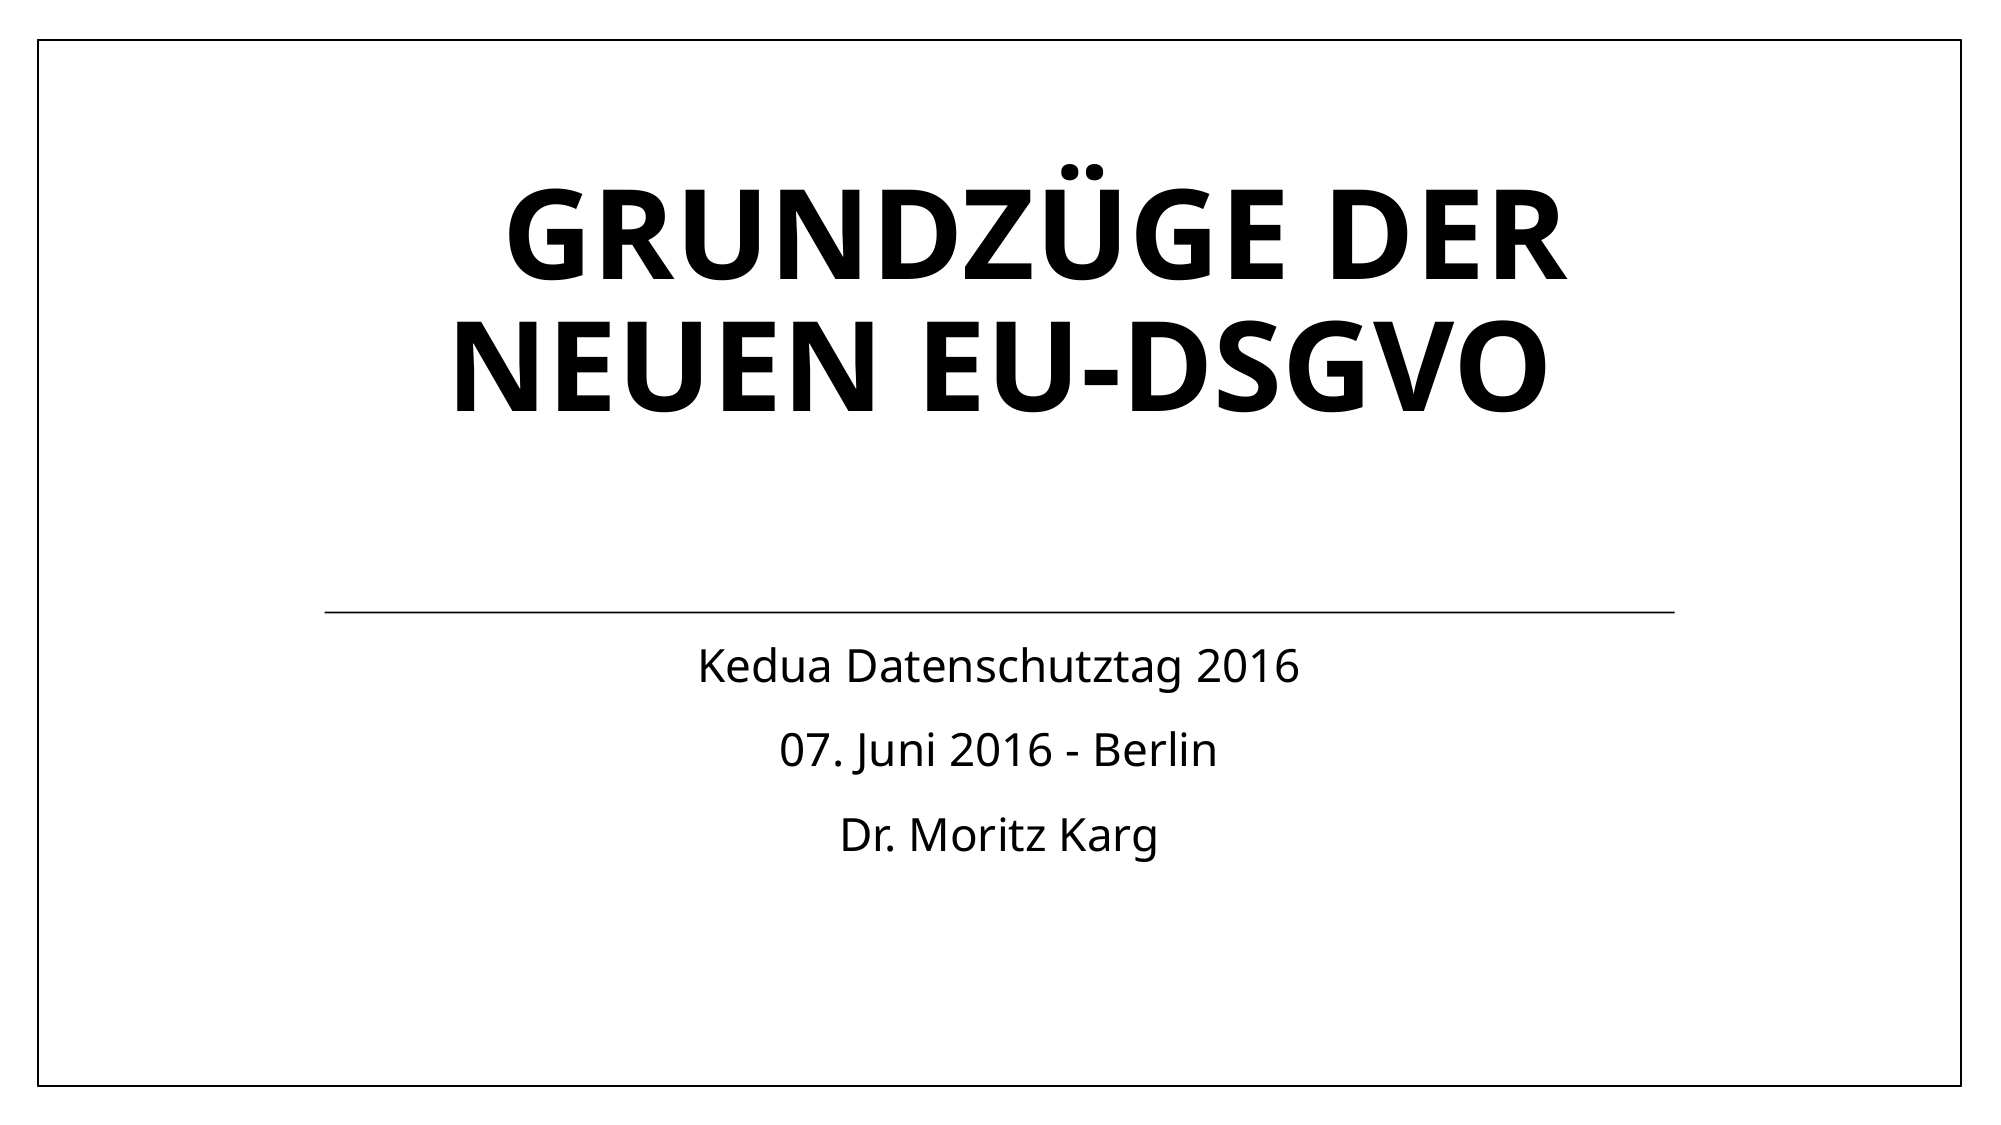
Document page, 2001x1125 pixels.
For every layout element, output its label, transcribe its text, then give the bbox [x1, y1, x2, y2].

subtitle Kedua Datenschutztag 2016 07. Juni 2016 - Berlin Dr. Moritz Karg [280, 634, 1719, 863]
title Grundzüge der neuen EU-DSGVO [182, 144, 1818, 625]
